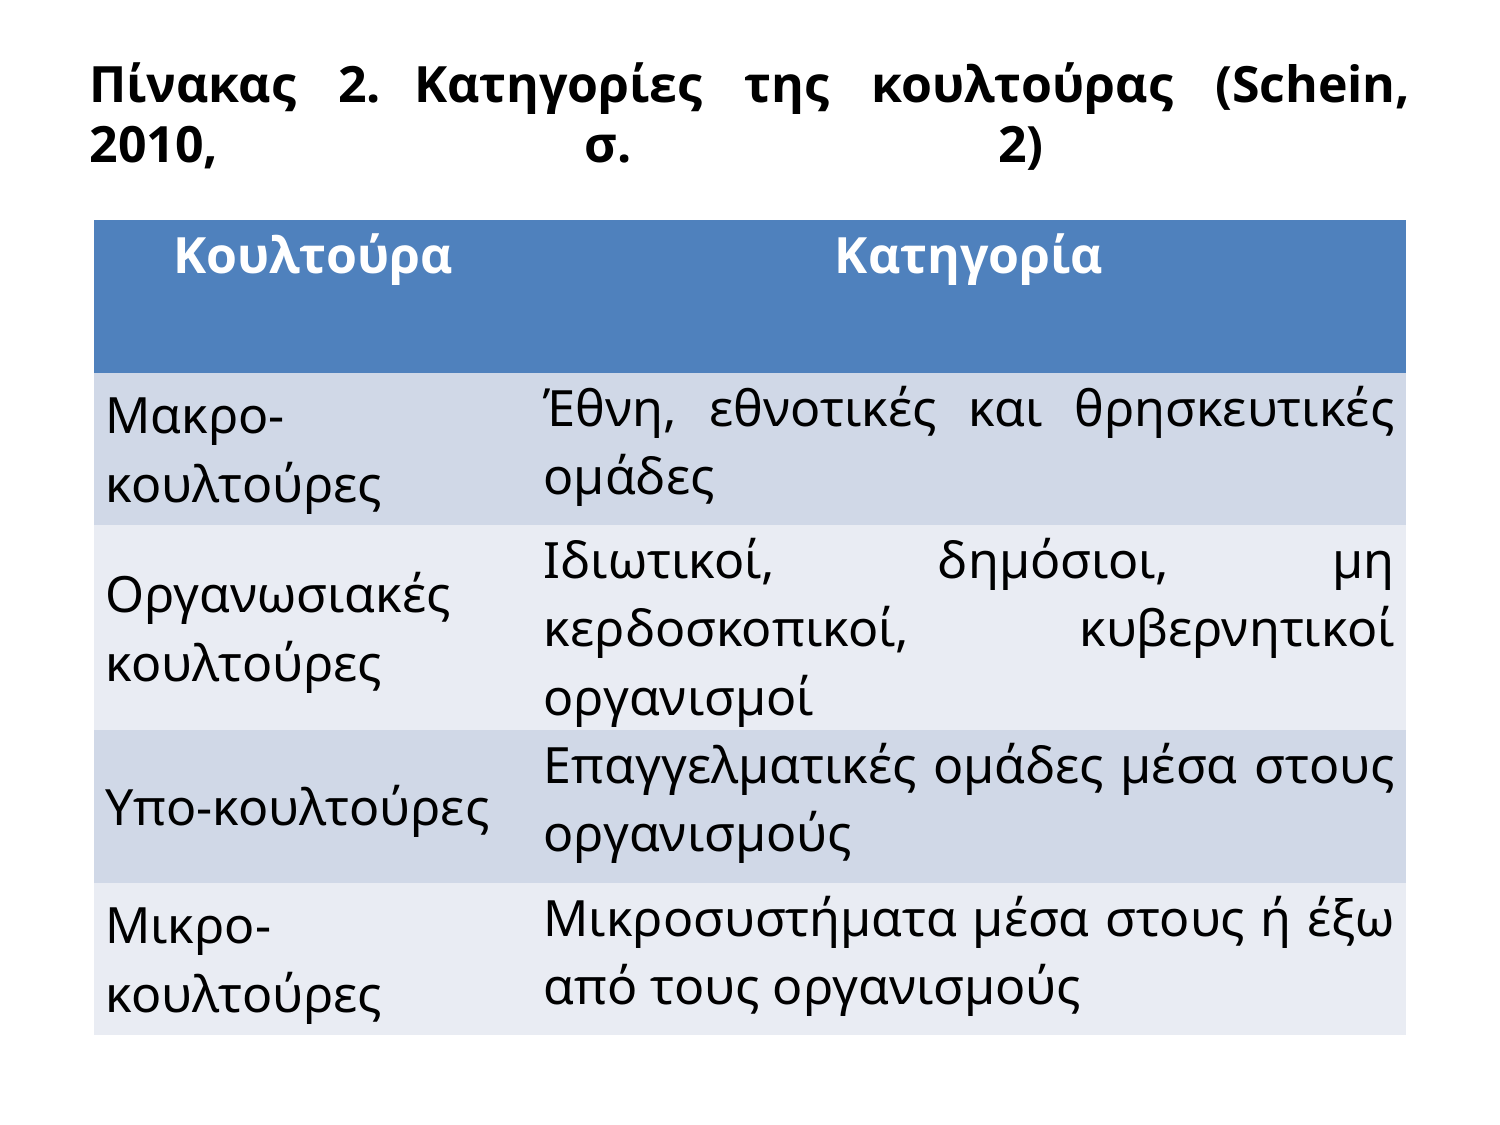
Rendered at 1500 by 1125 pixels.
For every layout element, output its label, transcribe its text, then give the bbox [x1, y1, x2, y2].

table_cell Υπο-κουλτούρες [94, 730, 533, 883]
table_cell Έθνη, εθνοτικές και θρησκευτικές ομάδες [533, 373, 1406, 525]
table_cell Οργανωσιακές κουλτούρες [94, 525, 533, 730]
table_cell Επαγγελματικές ομάδες μέσα στους οργανισμούς [533, 730, 1406, 883]
title Πίνακας 2. Κατηγορίες της κουλτούρας (Schein, 2010, σ. 2) [75, 45, 1425, 173]
table_header Κατηγορία [533, 220, 1406, 373]
table_cell Μικρο-κουλτούρες [94, 883, 533, 1035]
table_cell Ιδιωτικοί, δημόσιοι, μη κερδοσκοπικοί, κυβερνητικοί οργανισμοί [533, 525, 1406, 730]
table_header Κουλτούρα [94, 220, 533, 373]
table_cell Μικροσυστήματα μέσα στους ή έξω από τους οργανισμούς [533, 883, 1406, 1035]
table_cell Μακρο-κουλτούρες [94, 373, 533, 525]
